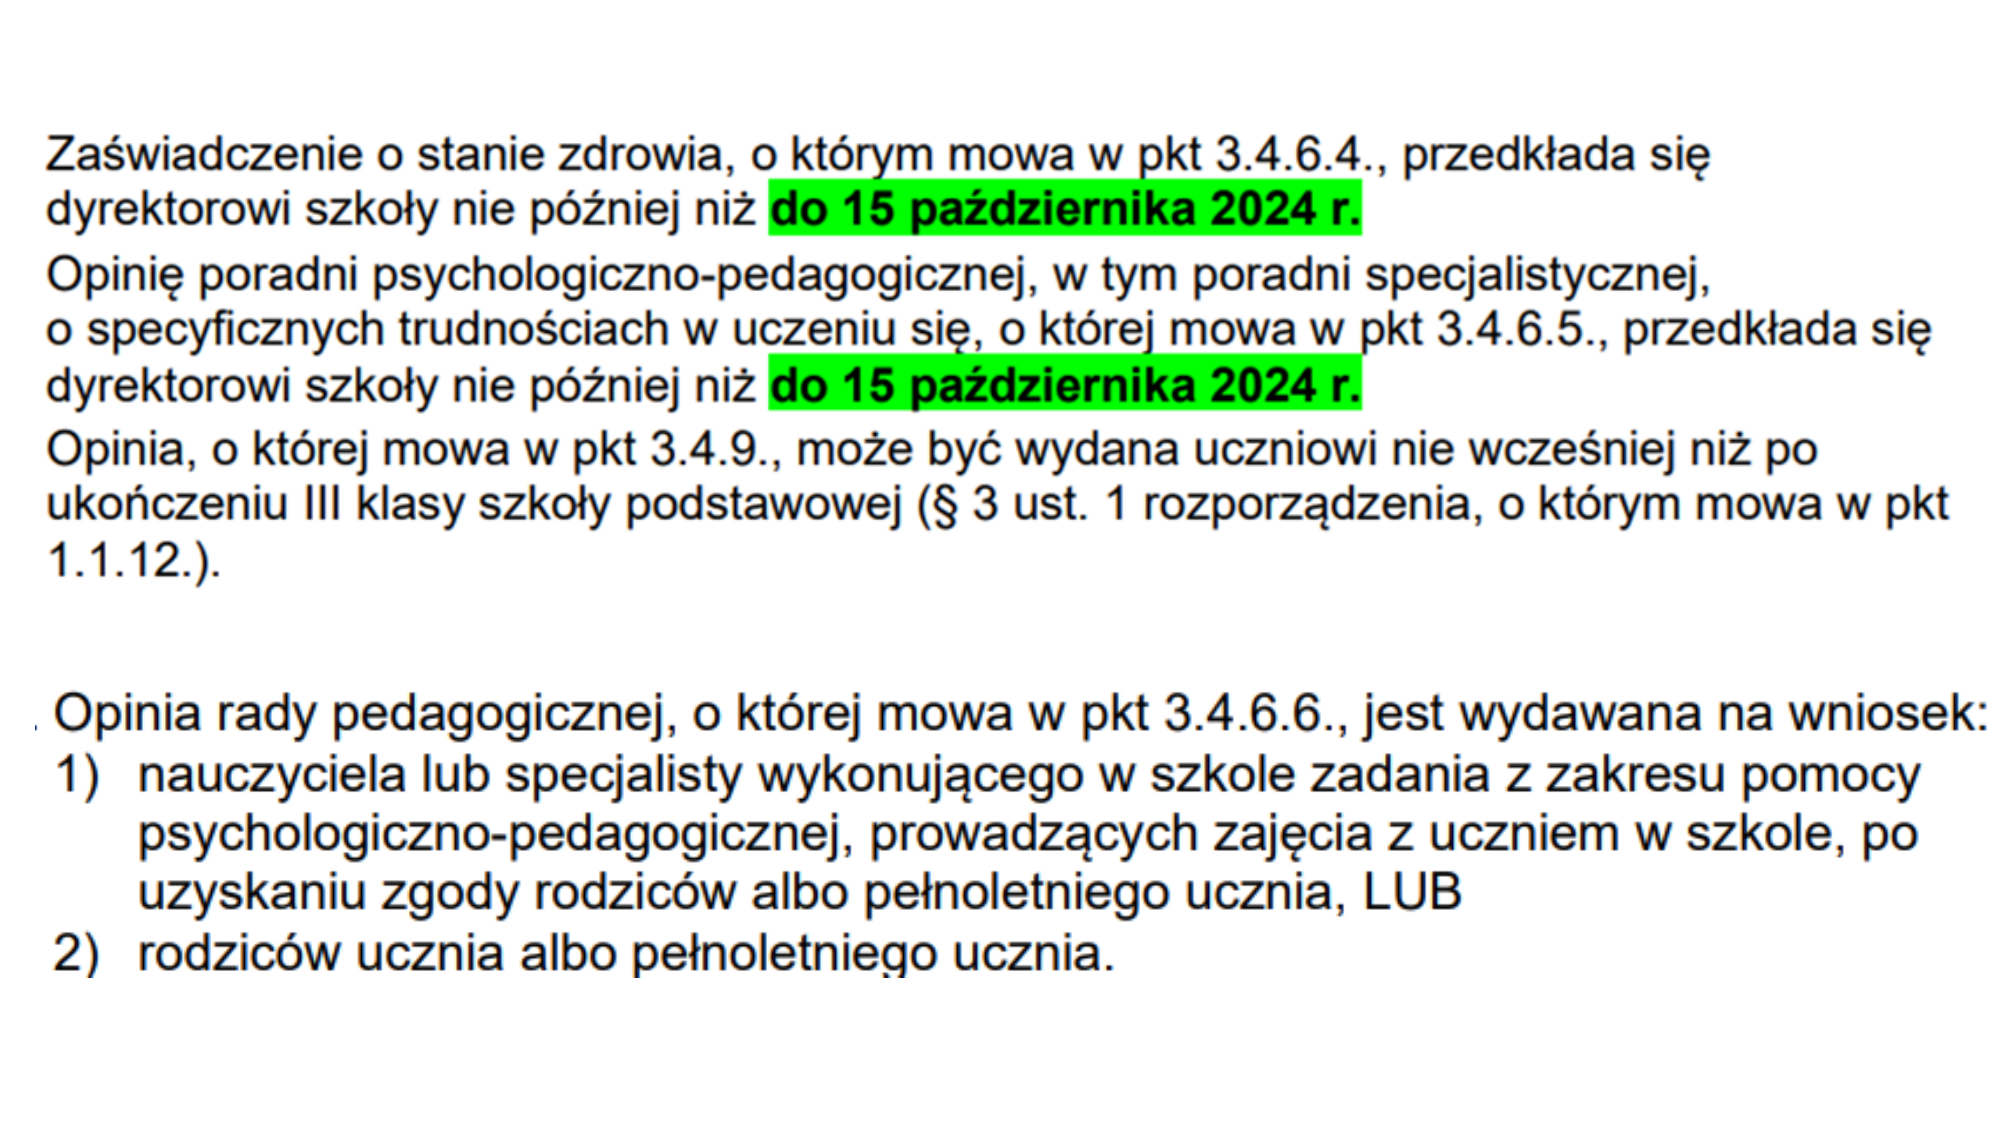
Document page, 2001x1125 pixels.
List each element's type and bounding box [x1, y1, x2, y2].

picture [35, 126, 1965, 591]
picture [35, 665, 2000, 978]
